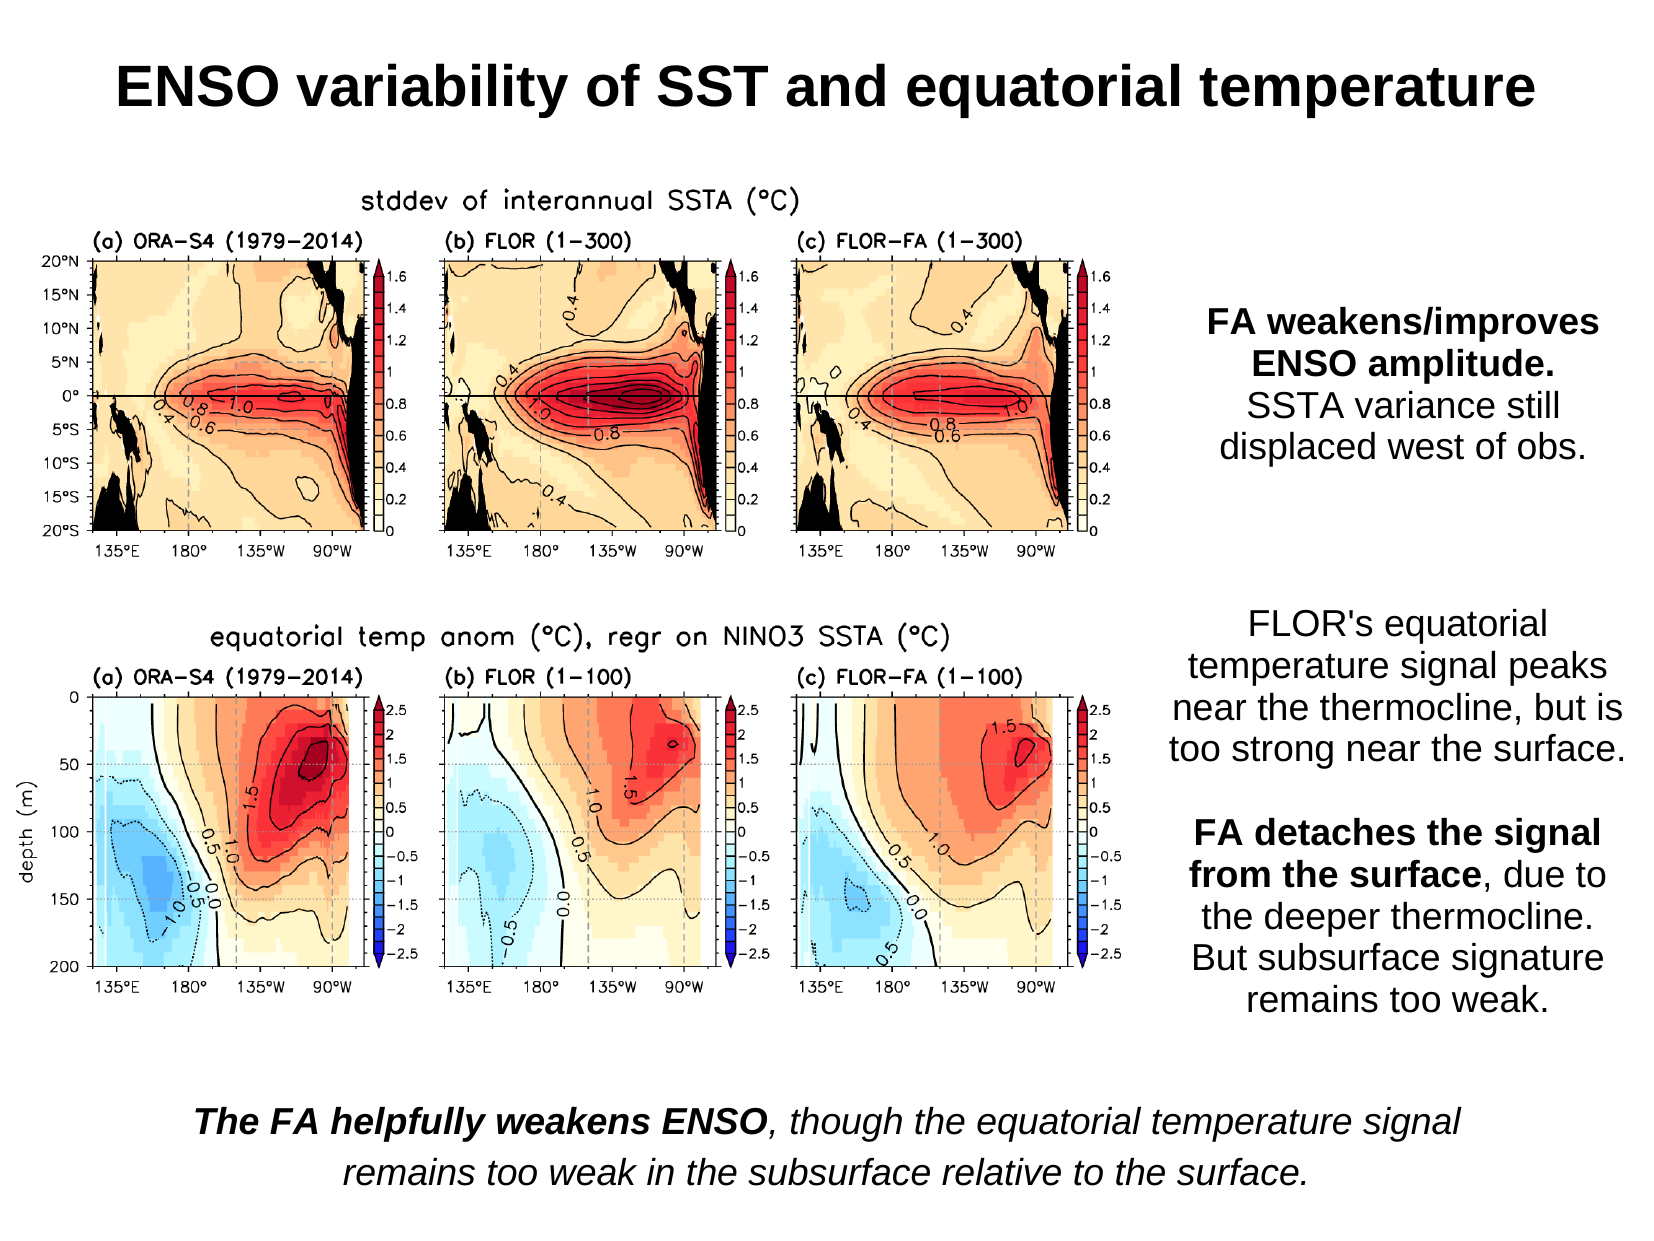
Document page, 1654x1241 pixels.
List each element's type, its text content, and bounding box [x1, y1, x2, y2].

text_box FA weakens/improves ENSO amplitude. SSTA variance still displaced west of obs. [1153, 294, 1654, 476]
picture [1, 616, 1136, 1013]
text_box The FA helpfully weakens ENSO, though the equatorial temperature signal remains too weak in the subsurface relative to the surface. [39, 1089, 1615, 1194]
picture [1, 180, 1136, 577]
text_box FLOR's equatorial temperature signal peaks near the thermocline, but is too strong near the surface. FA detaches the signal from the surface, due to the deeper thermocline. But subsurface signature remains too weak. [1142, 596, 1654, 1028]
text_box ENSO variability of SST and equatorial temperature [39, 38, 1615, 119]
